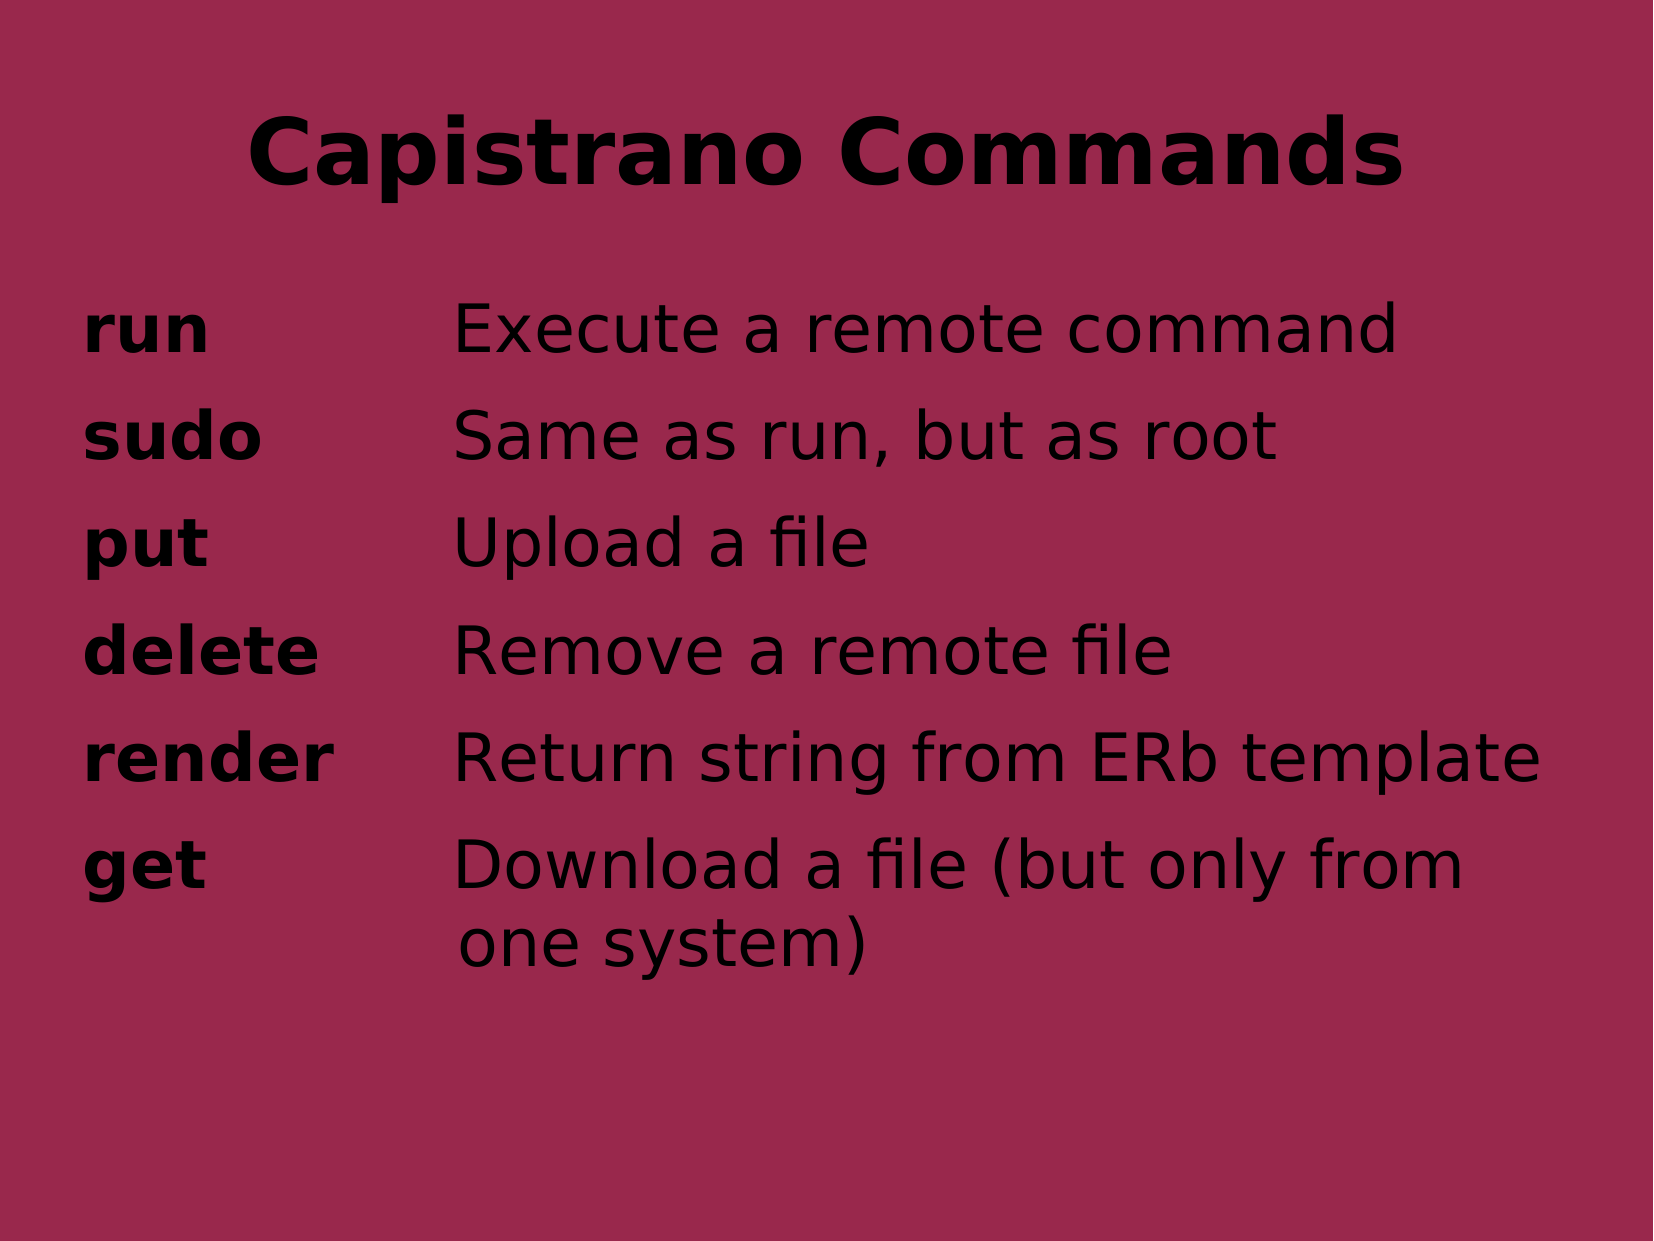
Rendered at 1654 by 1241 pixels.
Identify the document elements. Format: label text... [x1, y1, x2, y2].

title Capistrano Commands [82, 49, 1571, 257]
list run Execute a remote command sudo Same as run, but as root put Upload a file delete Remove a remote file render Return string from ERb template get Download a file (but only from one system) [82, 290, 1571, 1095]
